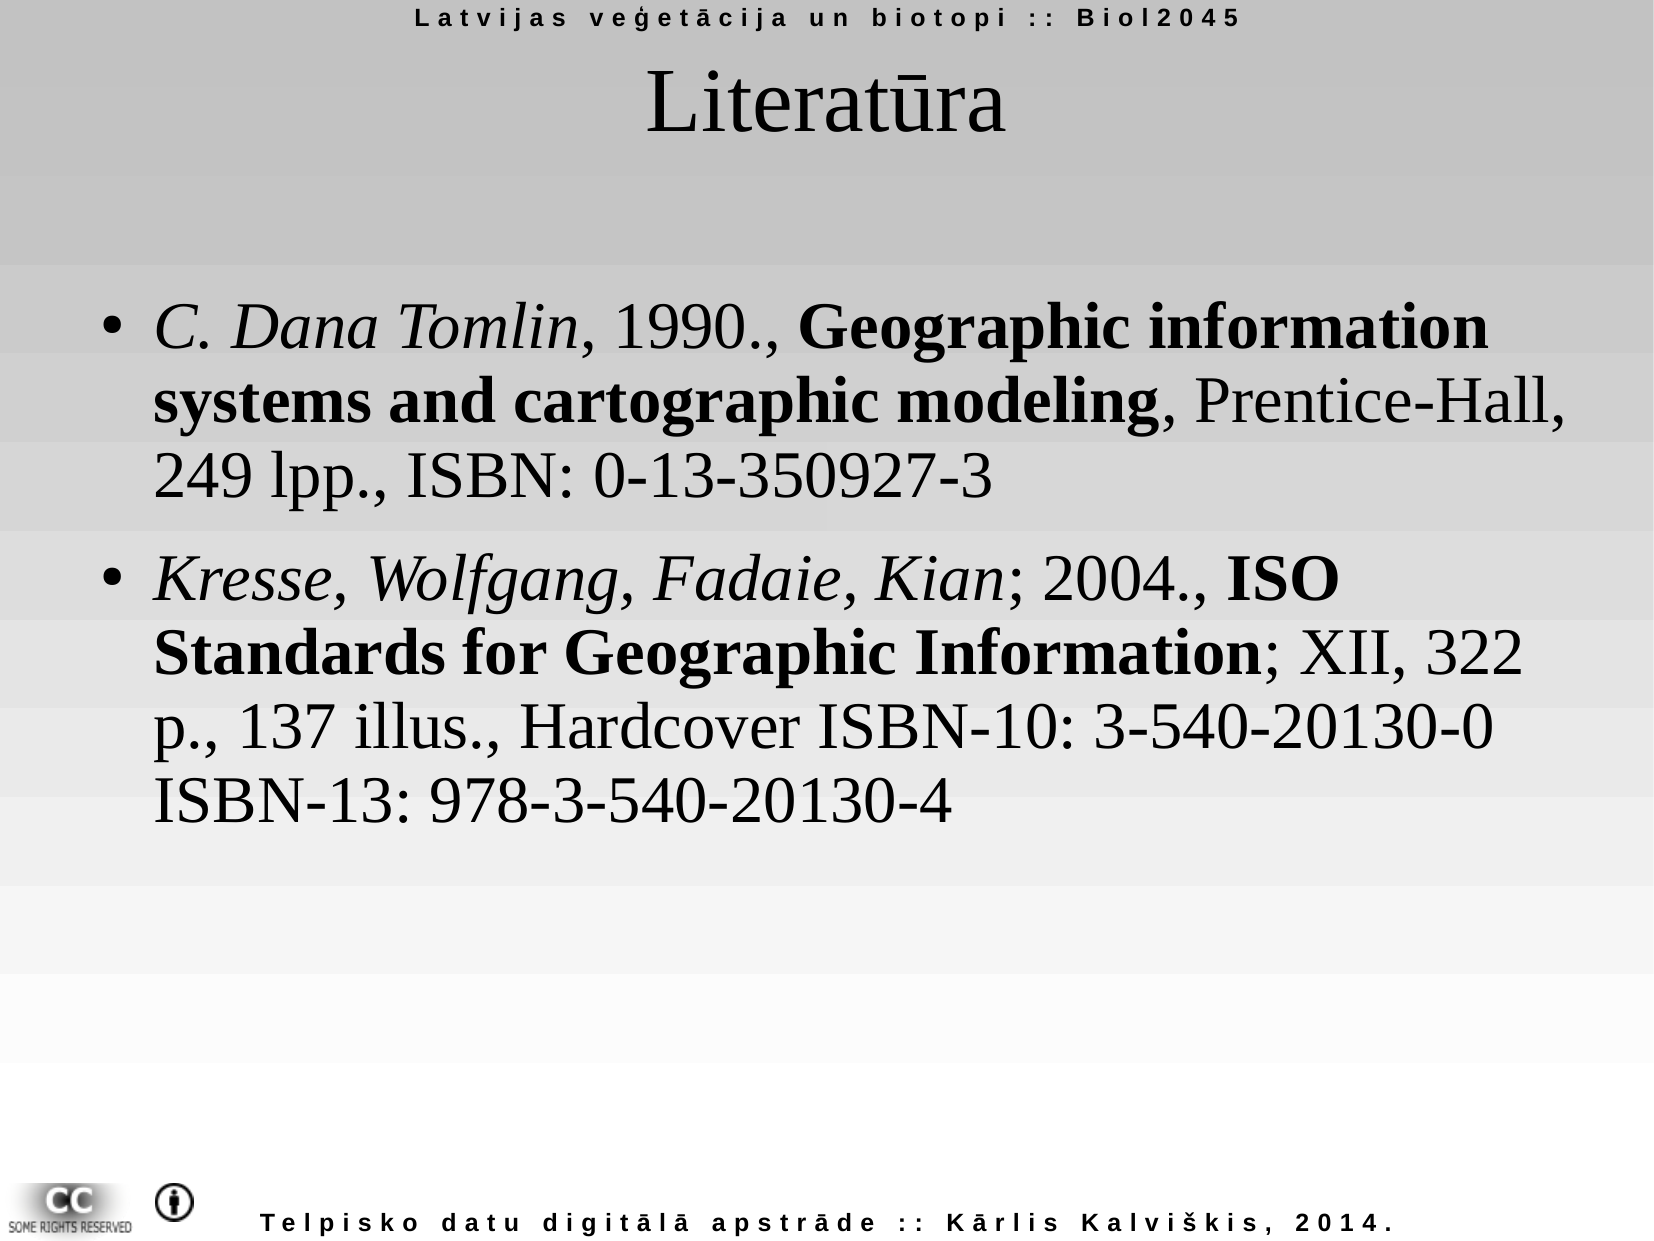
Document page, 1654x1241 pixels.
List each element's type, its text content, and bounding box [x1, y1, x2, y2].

list C. Dana Tomlin, 1990., Geographic information systems and cartographic modeling, Prentice-Hall, 249 lpp., ISBN: 0-13-350927-3 Kresse, Wolfgang, Fadaie, Kian; 2004., ISO Standards for Geographic Information; XII, 322 p., 137 illus., Hardcover ISBN-10: 3-540-20130-0 ISBN-13: 978-3-540-20130-4 [82, 289, 1571, 1113]
picture [0, 0, 1654, 1241]
title Literatūra [29, 49, 1625, 296]
